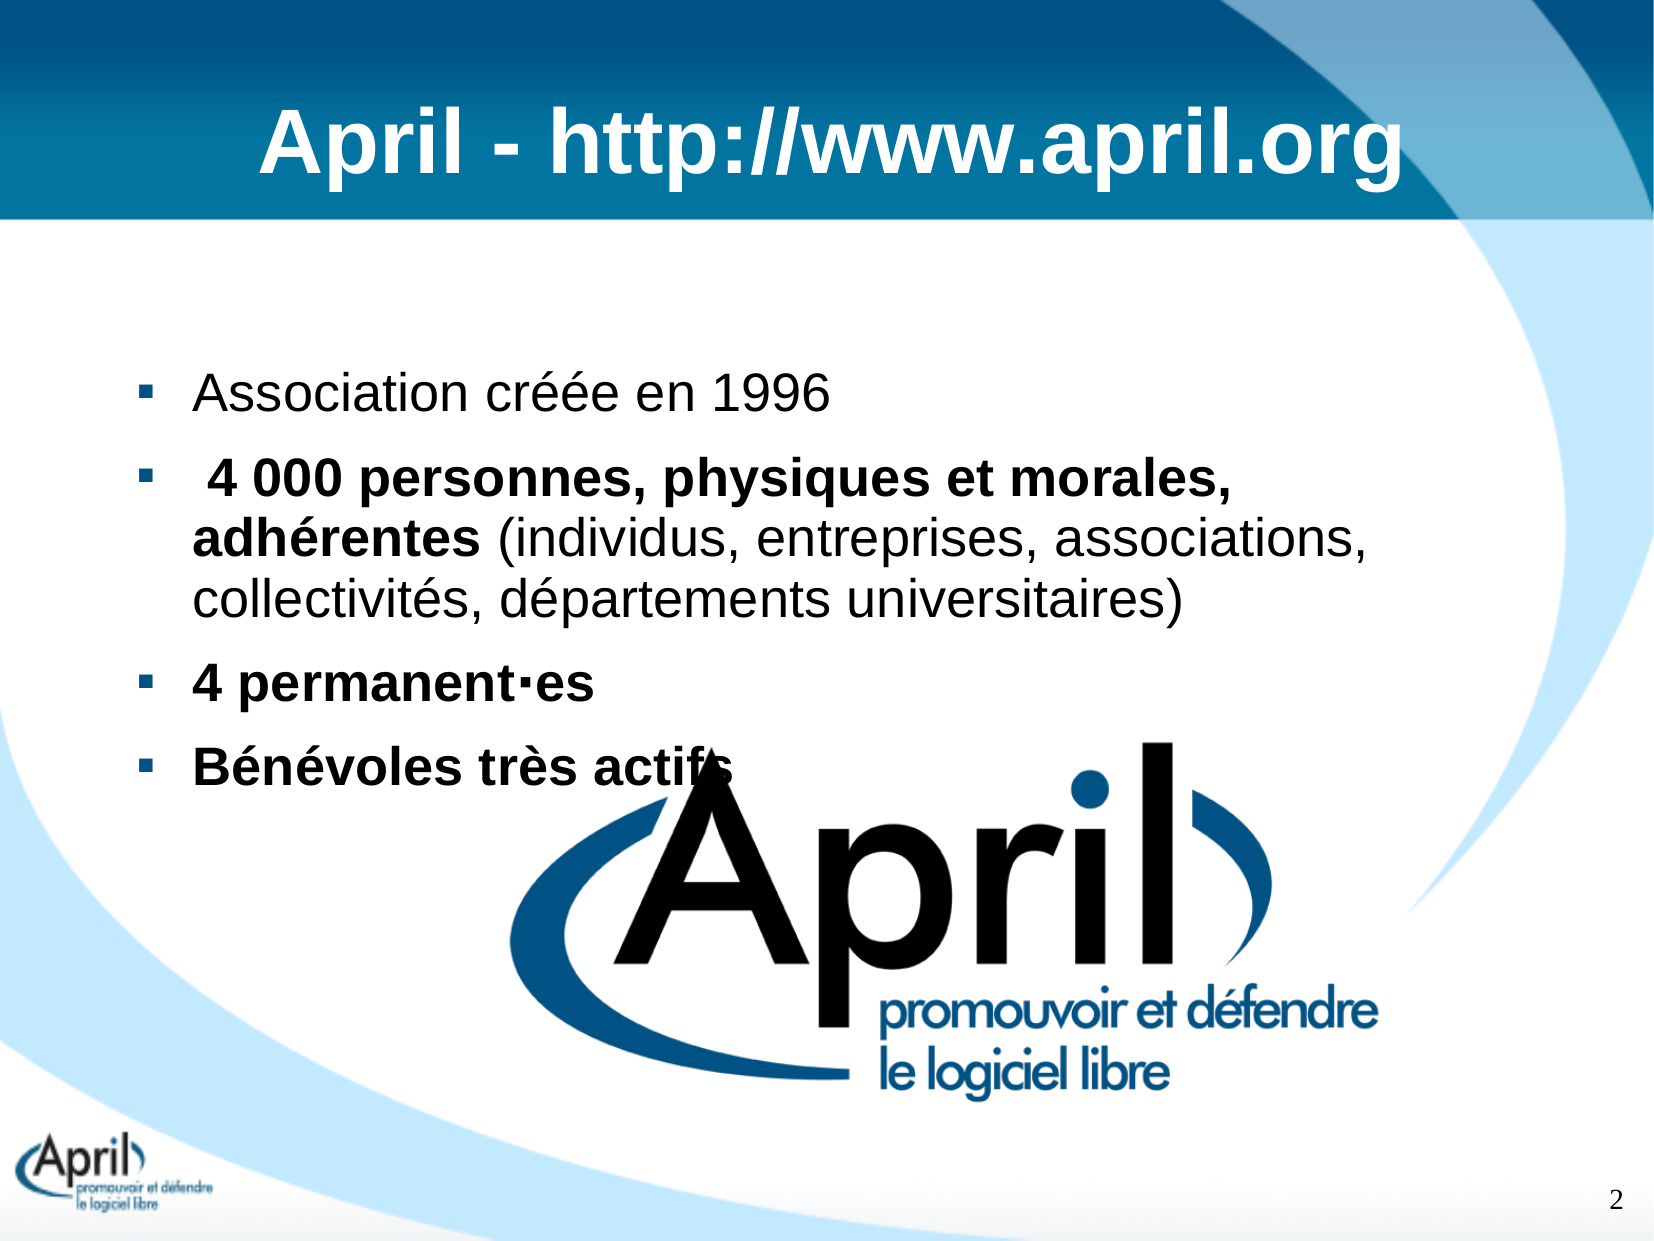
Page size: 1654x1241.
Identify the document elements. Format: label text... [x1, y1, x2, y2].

picture [0, 0, 1654, 1241]
list Association créée en 1996 4 000 personnes, physiques et morales, adhérentes (individus, entreprises, associations, collectivités, départements universitaires) 4 permanent⋅es Bénévoles très actifs [121, 362, 1534, 1144]
title April - http://www.april.org [126, 38, 1539, 246]
